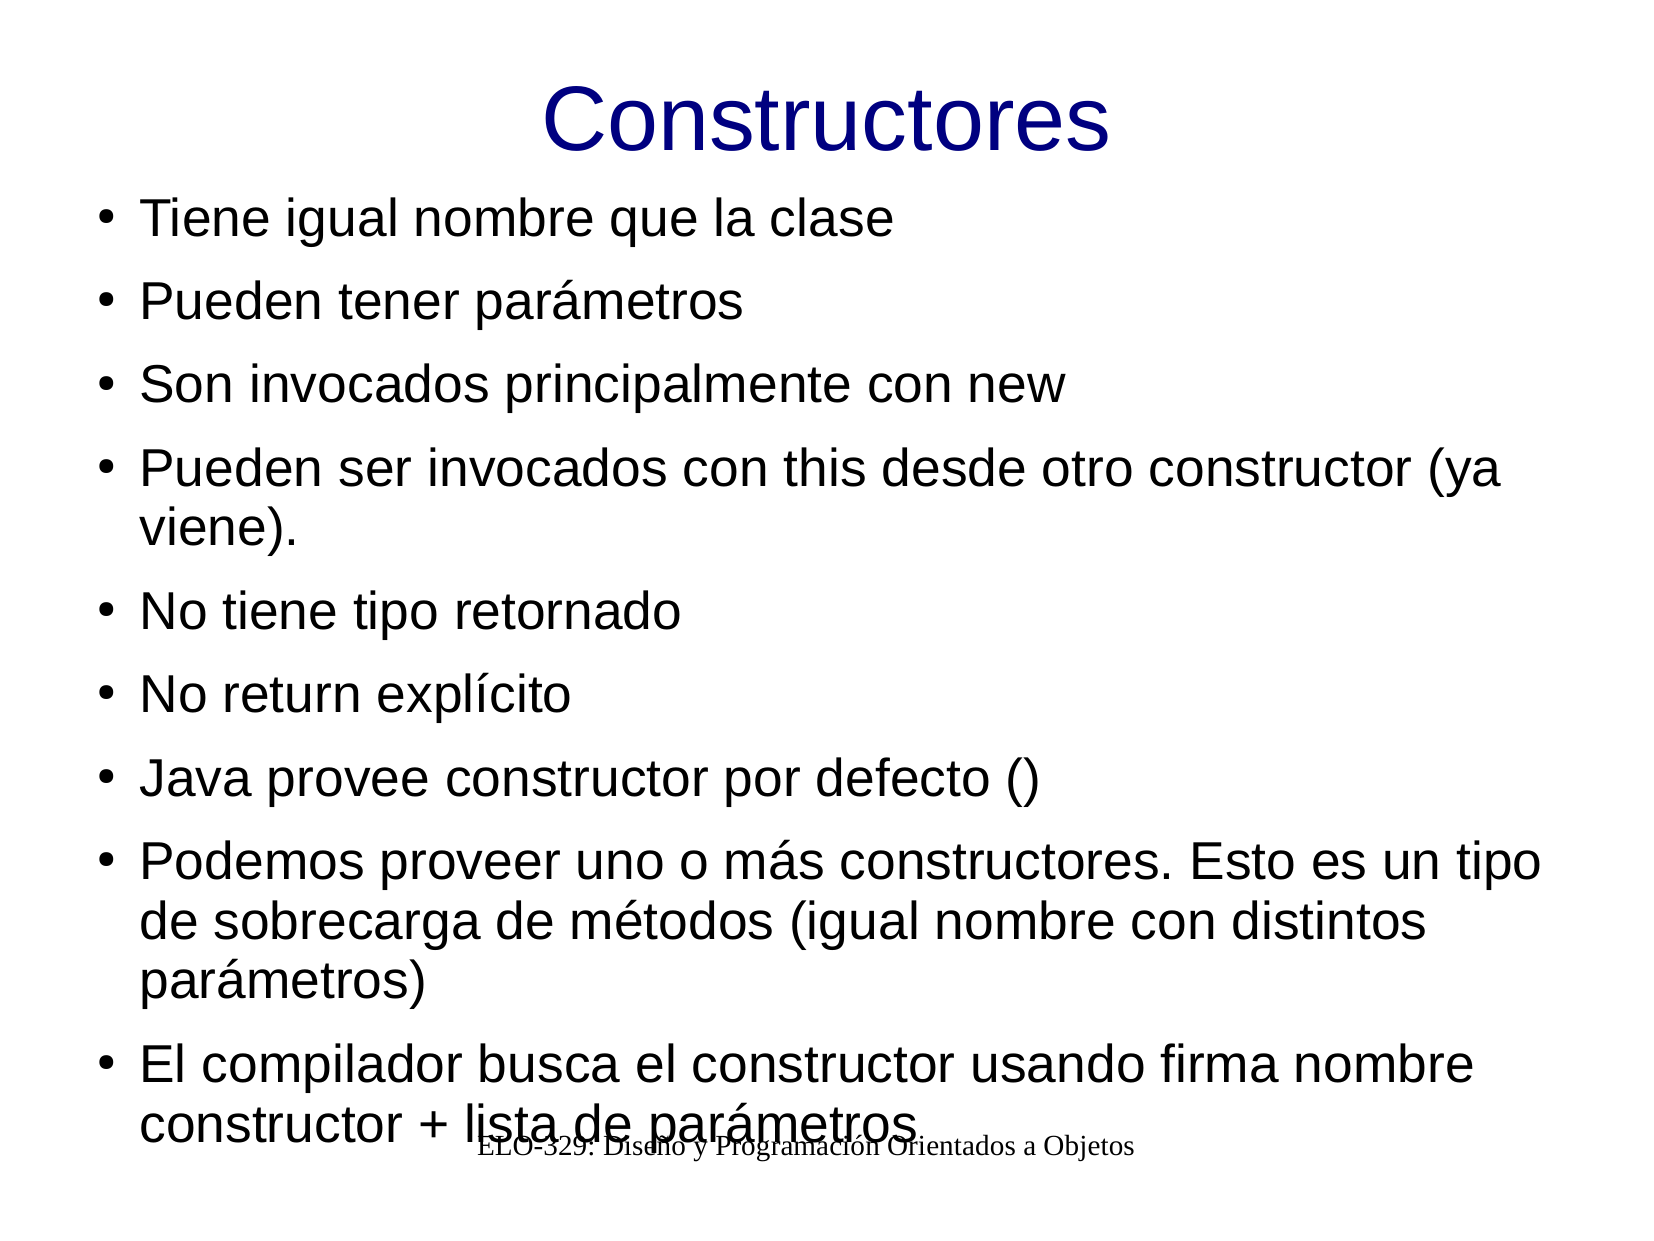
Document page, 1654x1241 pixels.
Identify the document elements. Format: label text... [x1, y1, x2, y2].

list Tiene igual nombre que la clase Pueden tener parámetros Son invocados principalmente con new Pueden ser invocados con this desde otro constructor (ya viene). No tiene tipo retornado No return explícito Java provee constructor por defecto () Podemos proveer uno o más constructores. Esto es un tipo de sobrecarga de métodos (igual nombre con distintos parámetros) El compilador busca el constructor usando firma nombre constructor + lista de parámetros [82, 187, 1571, 1163]
title Constructores [82, 49, 1571, 187]
